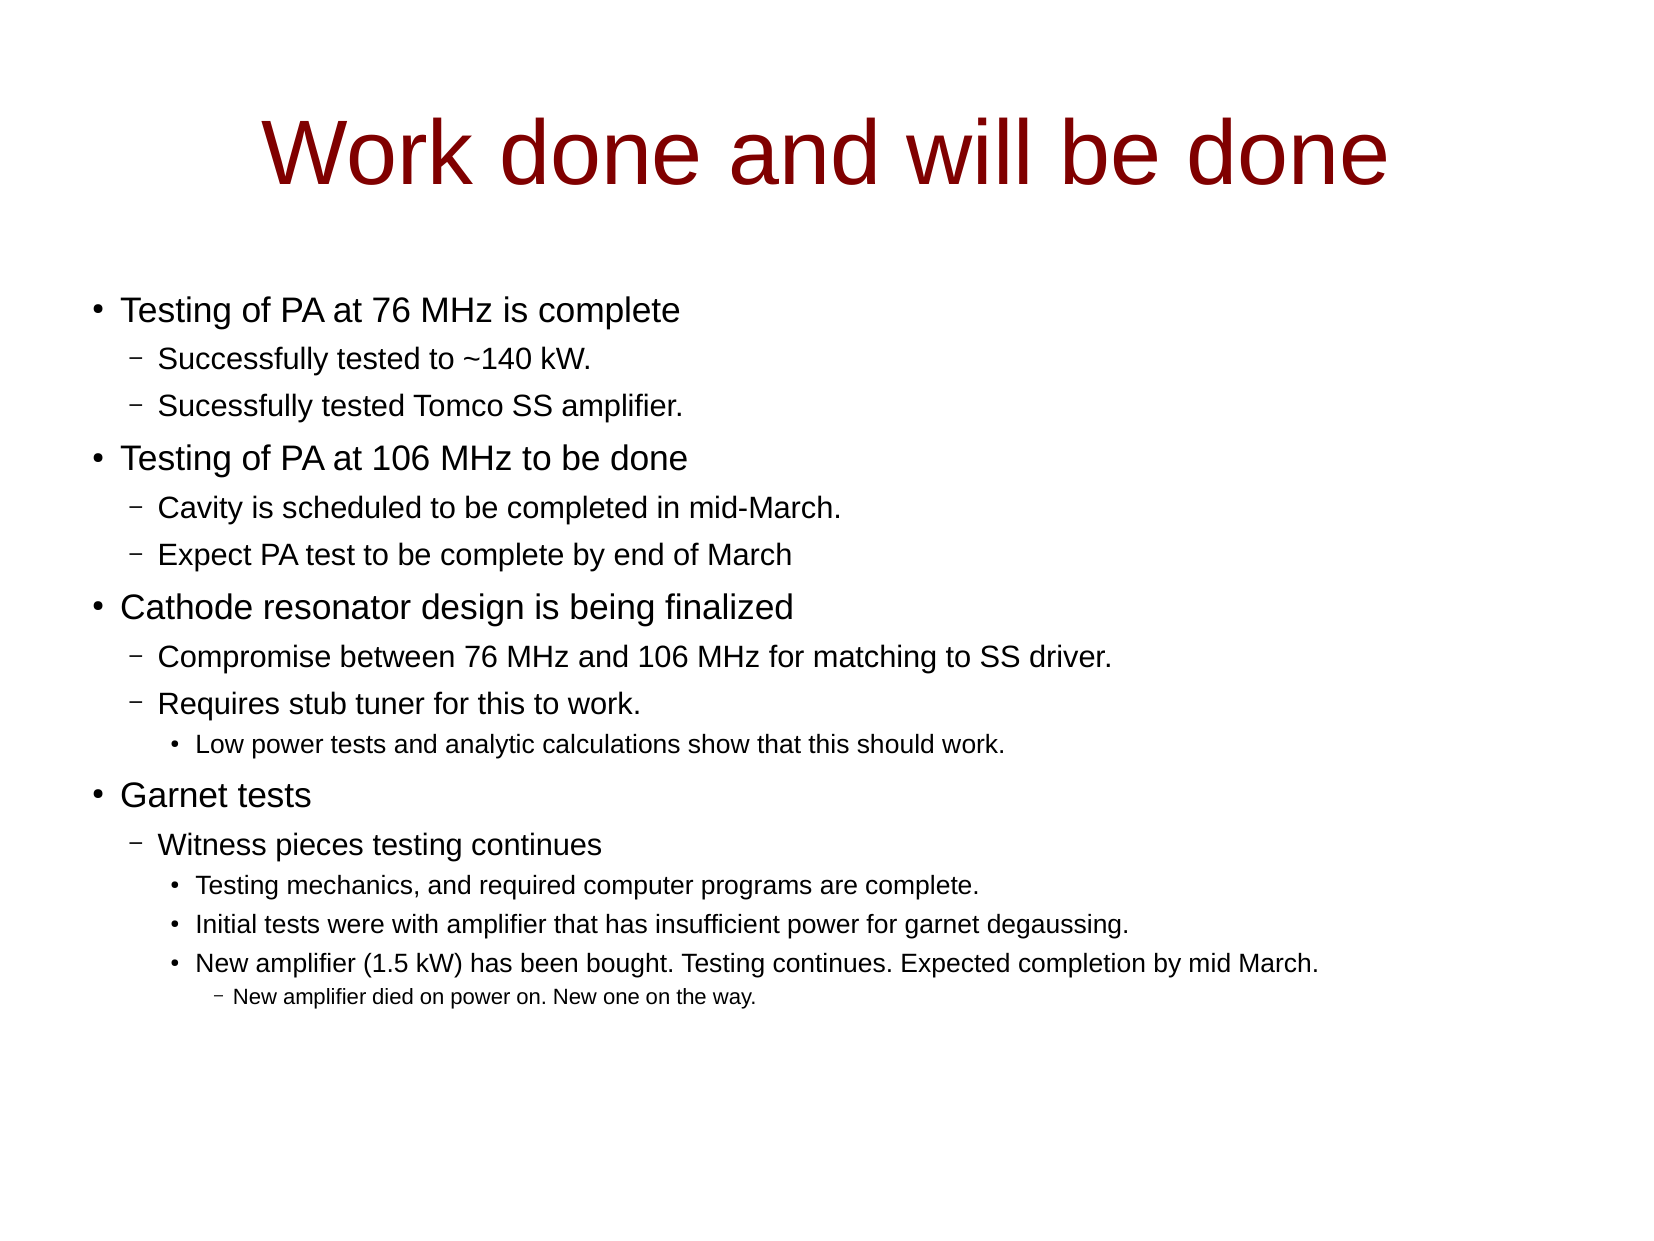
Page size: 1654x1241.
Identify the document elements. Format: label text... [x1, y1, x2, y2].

list Testing of PA at 76 MHz is complete Successfully tested to ~140 kW. Sucessfully tested Tomco SS amplifier. Testing of PA at 106 MHz to be done Cavity is scheduled to be completed in mid-March. Expect PA test to be complete by end of March Cathode resonator design is being finalized Compromise between 76 MHz and 106 MHz for matching to SS driver. Requires stub tuner for this to work. Low power tests and analytic calculations show that this should work. Garnet tests Witness pieces testing continues Testing mechanics, and required computer programs are complete. Initial tests were with amplifier that has insufficient power for garnet degaussing. New amplifier (1.5 kW) has been bought. Testing continues. Expected completion by mid March. New amplifier died on power on. New one on the way. [82, 290, 1571, 1010]
title Work done and will be done [82, 49, 1571, 257]
